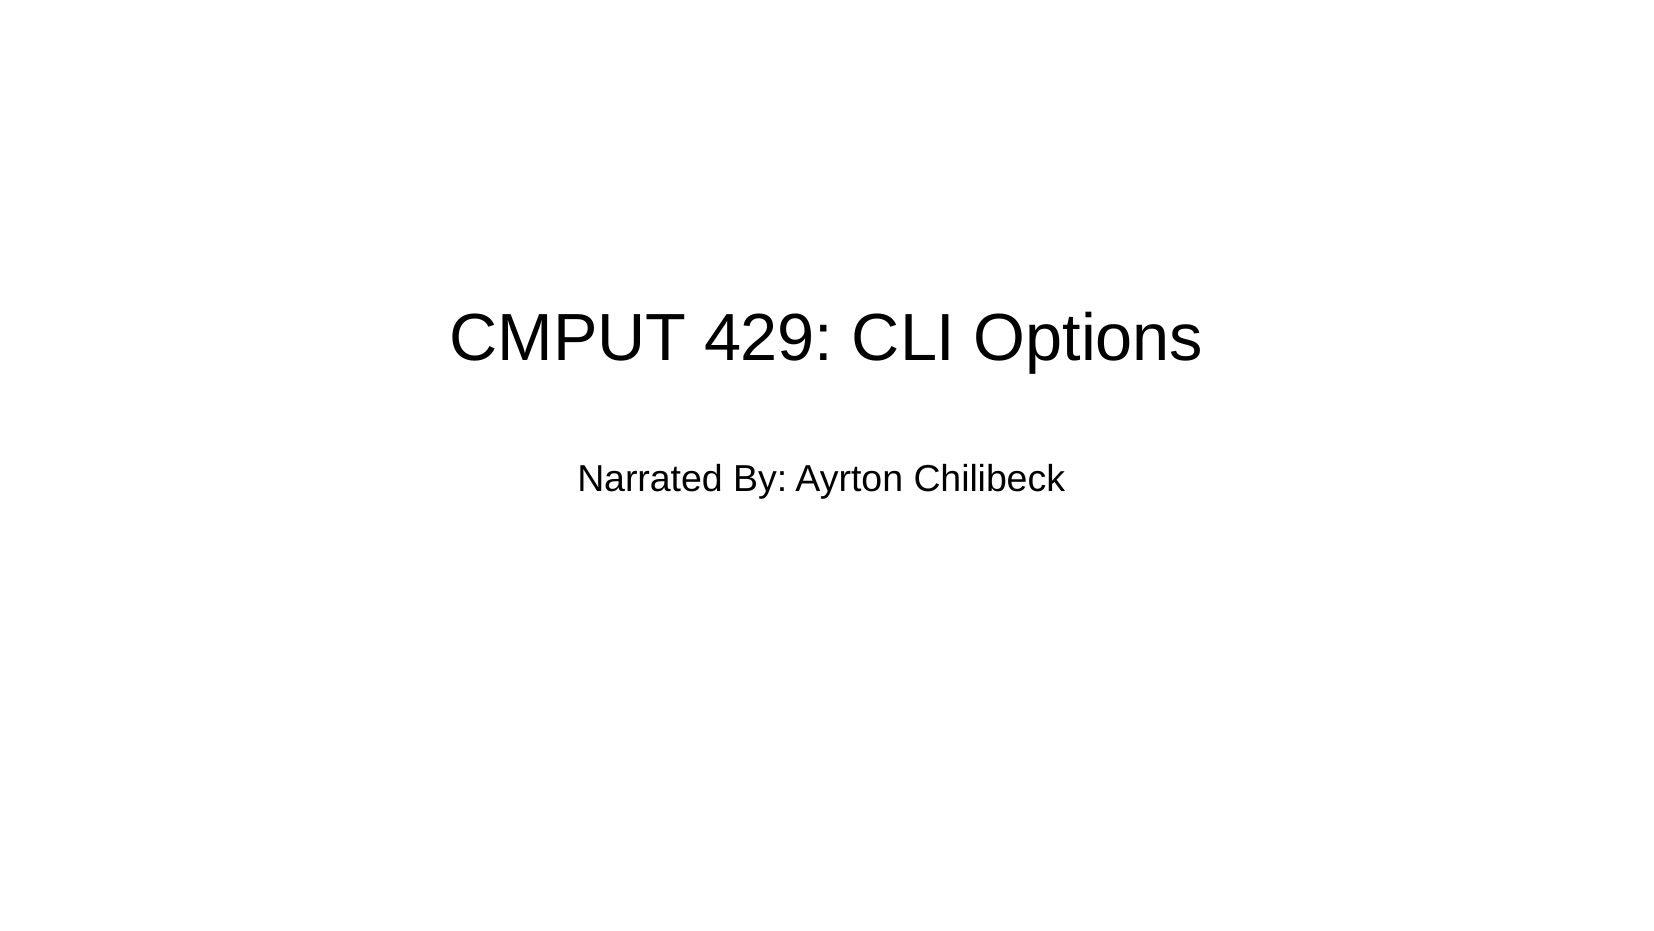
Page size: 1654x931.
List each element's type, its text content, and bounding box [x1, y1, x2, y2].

subtitle CMPUT 429: CLI Options [82, 225, 1571, 451]
text_box Narrated By: Ayrton Chilibeck [562, 450, 1126, 507]
